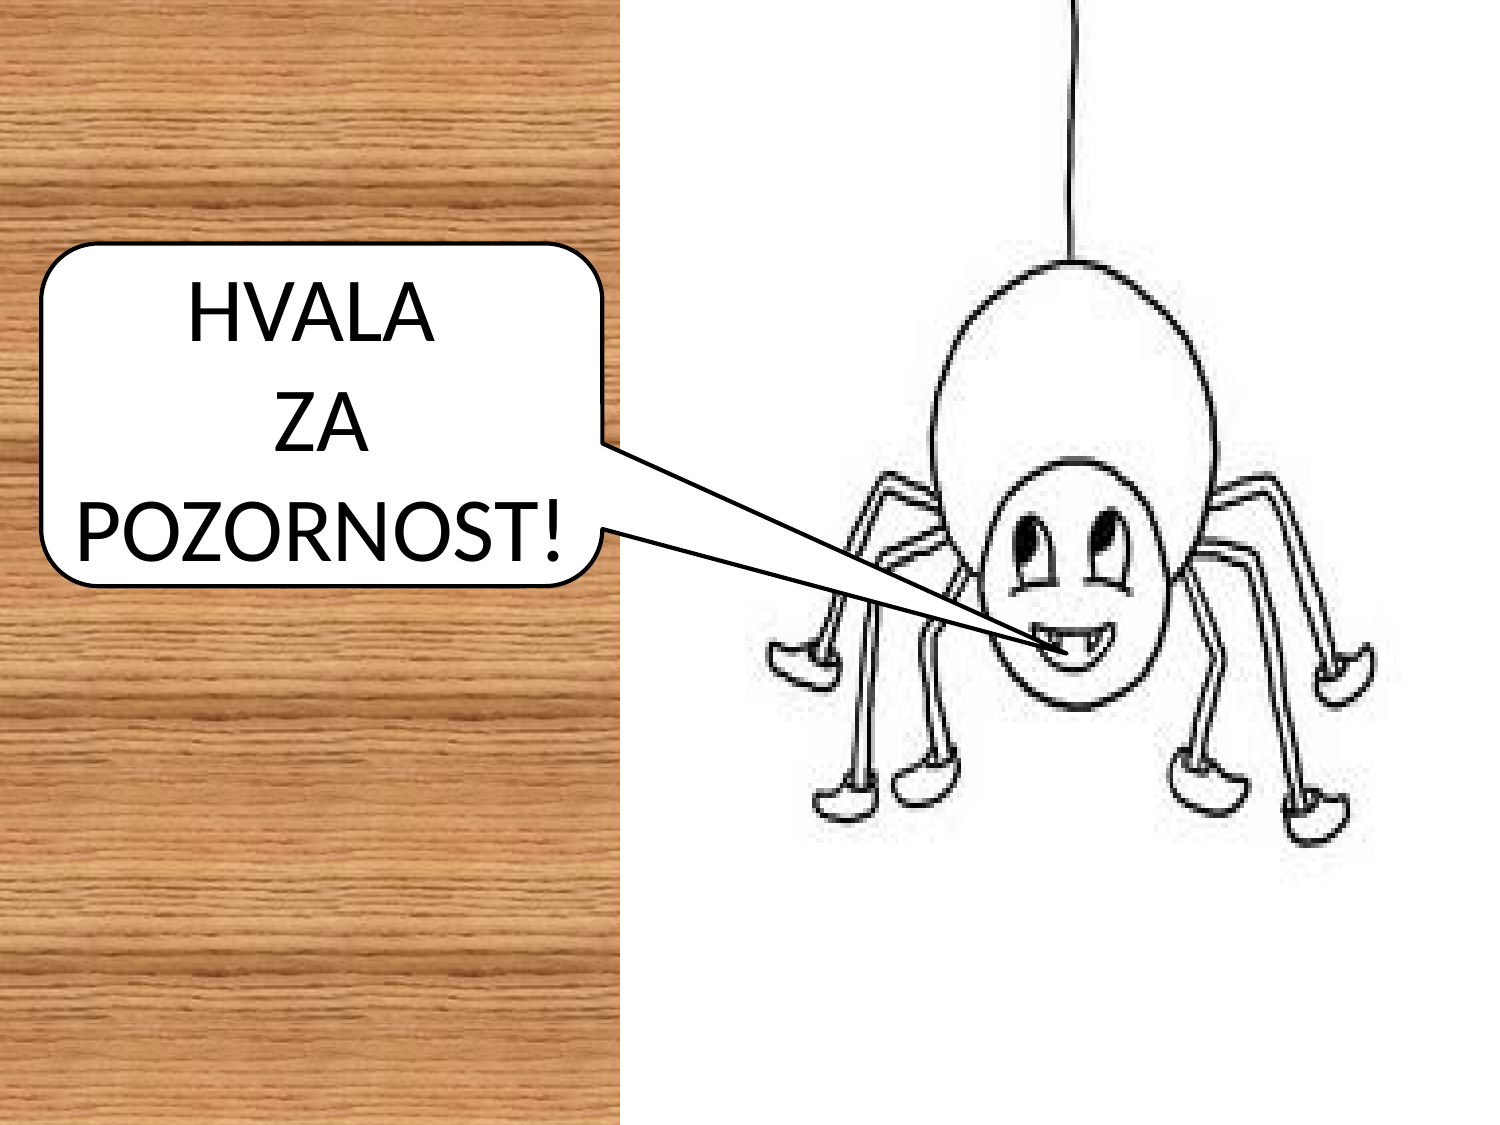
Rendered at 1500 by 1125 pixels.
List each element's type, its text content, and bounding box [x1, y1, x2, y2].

list [0, 0, 620, 1125]
picture [620, 0, 1500, 1125]
text_box HVALA ZA POZORNOST! [41, 243, 1067, 654]
